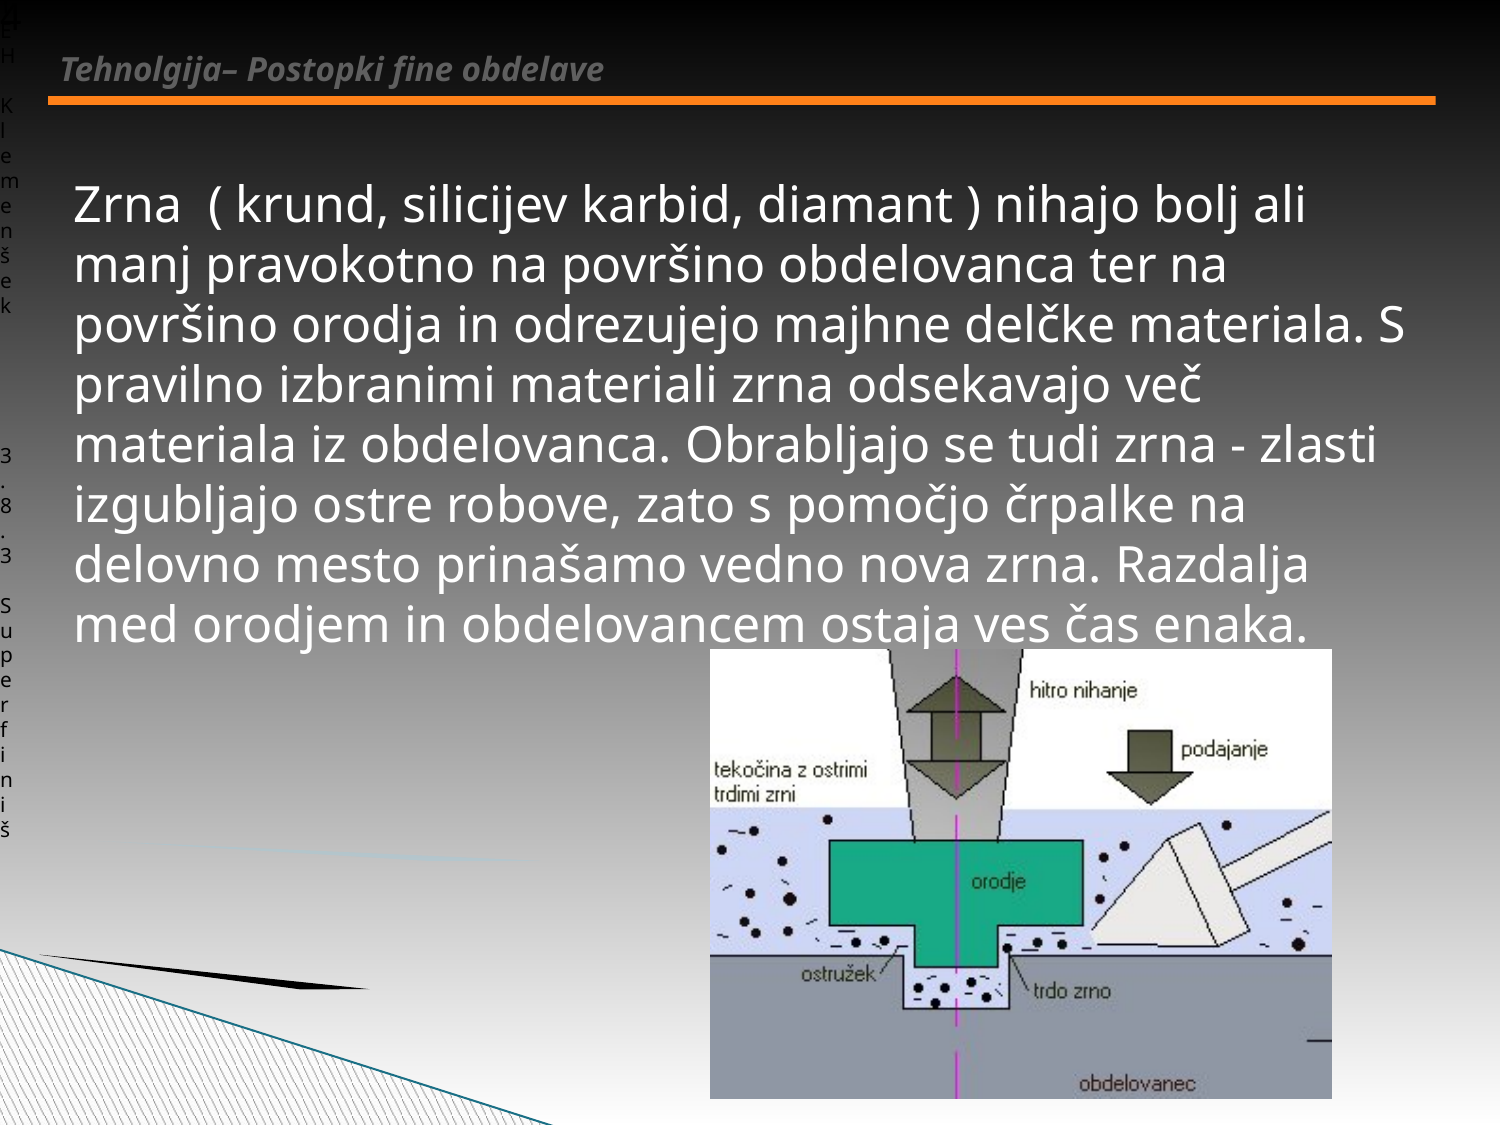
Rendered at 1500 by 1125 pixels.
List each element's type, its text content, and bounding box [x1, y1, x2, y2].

picture [0, 952, 543, 1125]
text_box Zrna ( krund, silicijev karbid, diamant ) nihajo bolj ali manj pravokotno na površino obdelovanca ter na površino orodja in odrezujejo majhne delčke materiala. S pravilno izbranimi materiali zrna odsekavajo več materiala iz obdelovanca. Obrabljajo se tudi zrna - zlasti izgubljajo ostre robove, zato s pomočjo črpalke na delovno mesto prinašamo vedno nova zrna. Razdalja med orodjem in obdelovancem ostaja ves čas enaka. [59, 164, 1434, 720]
picture [710, 649, 1332, 1099]
